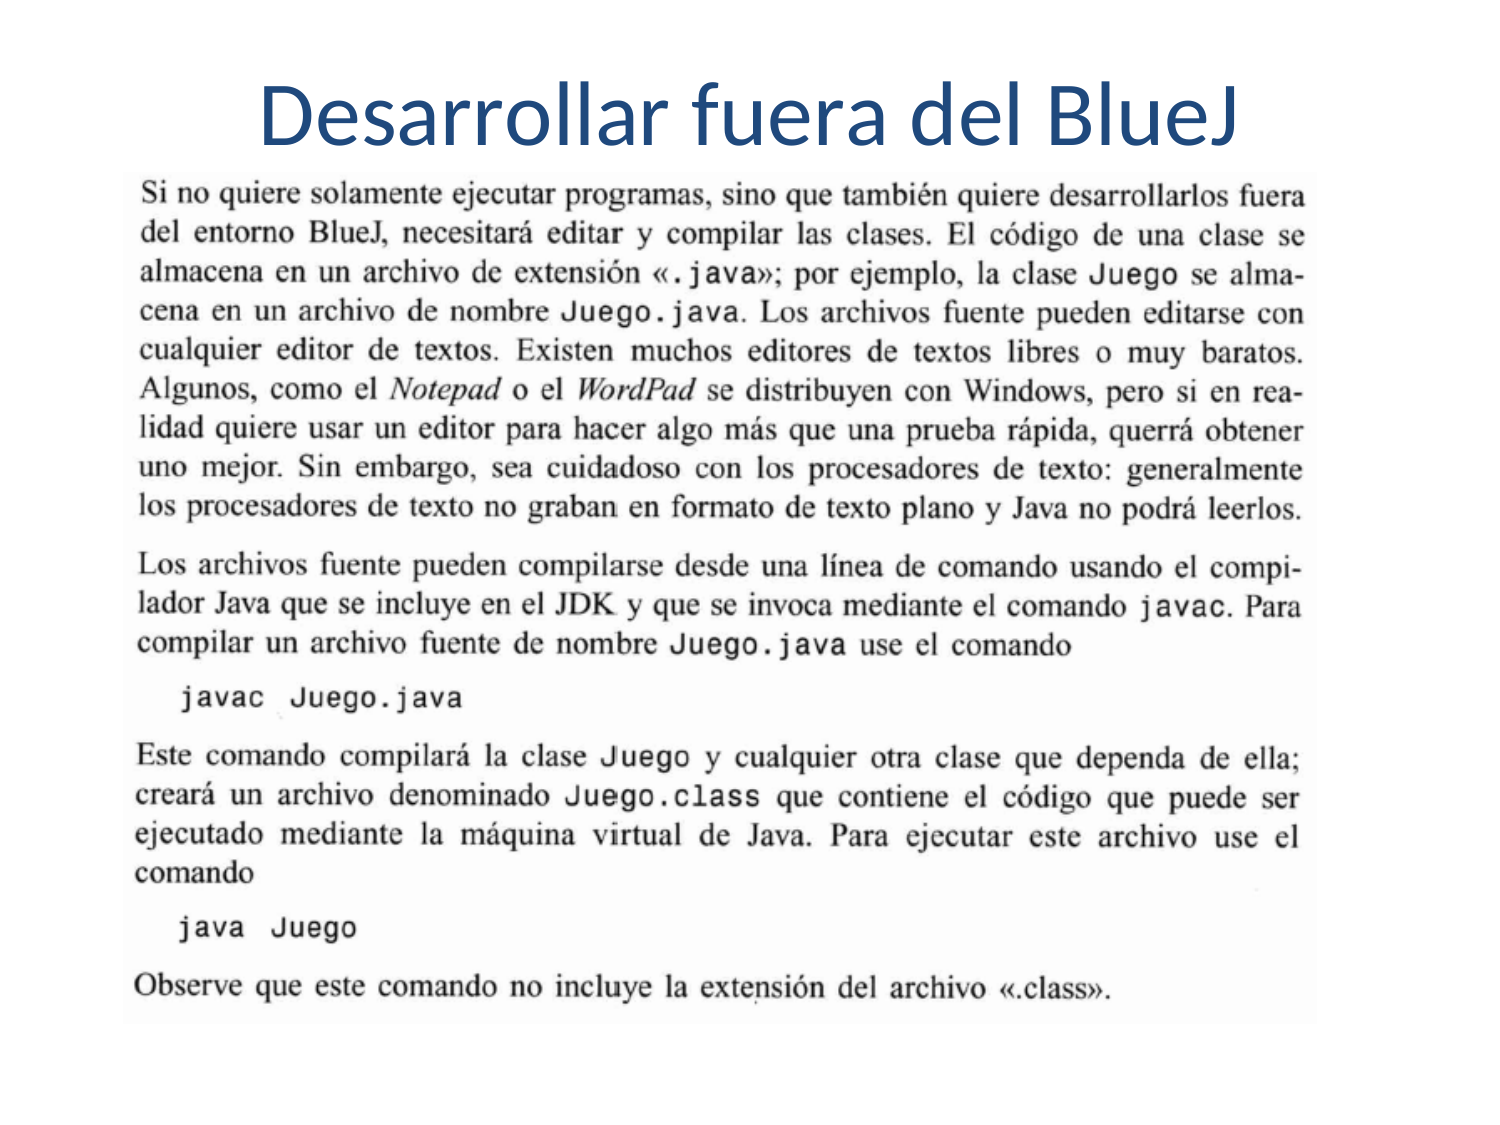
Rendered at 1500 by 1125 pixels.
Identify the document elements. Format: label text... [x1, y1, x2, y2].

title Desarrollar fuera del BlueJ [75, 45, 1426, 173]
picture [123, 172, 1317, 1024]
